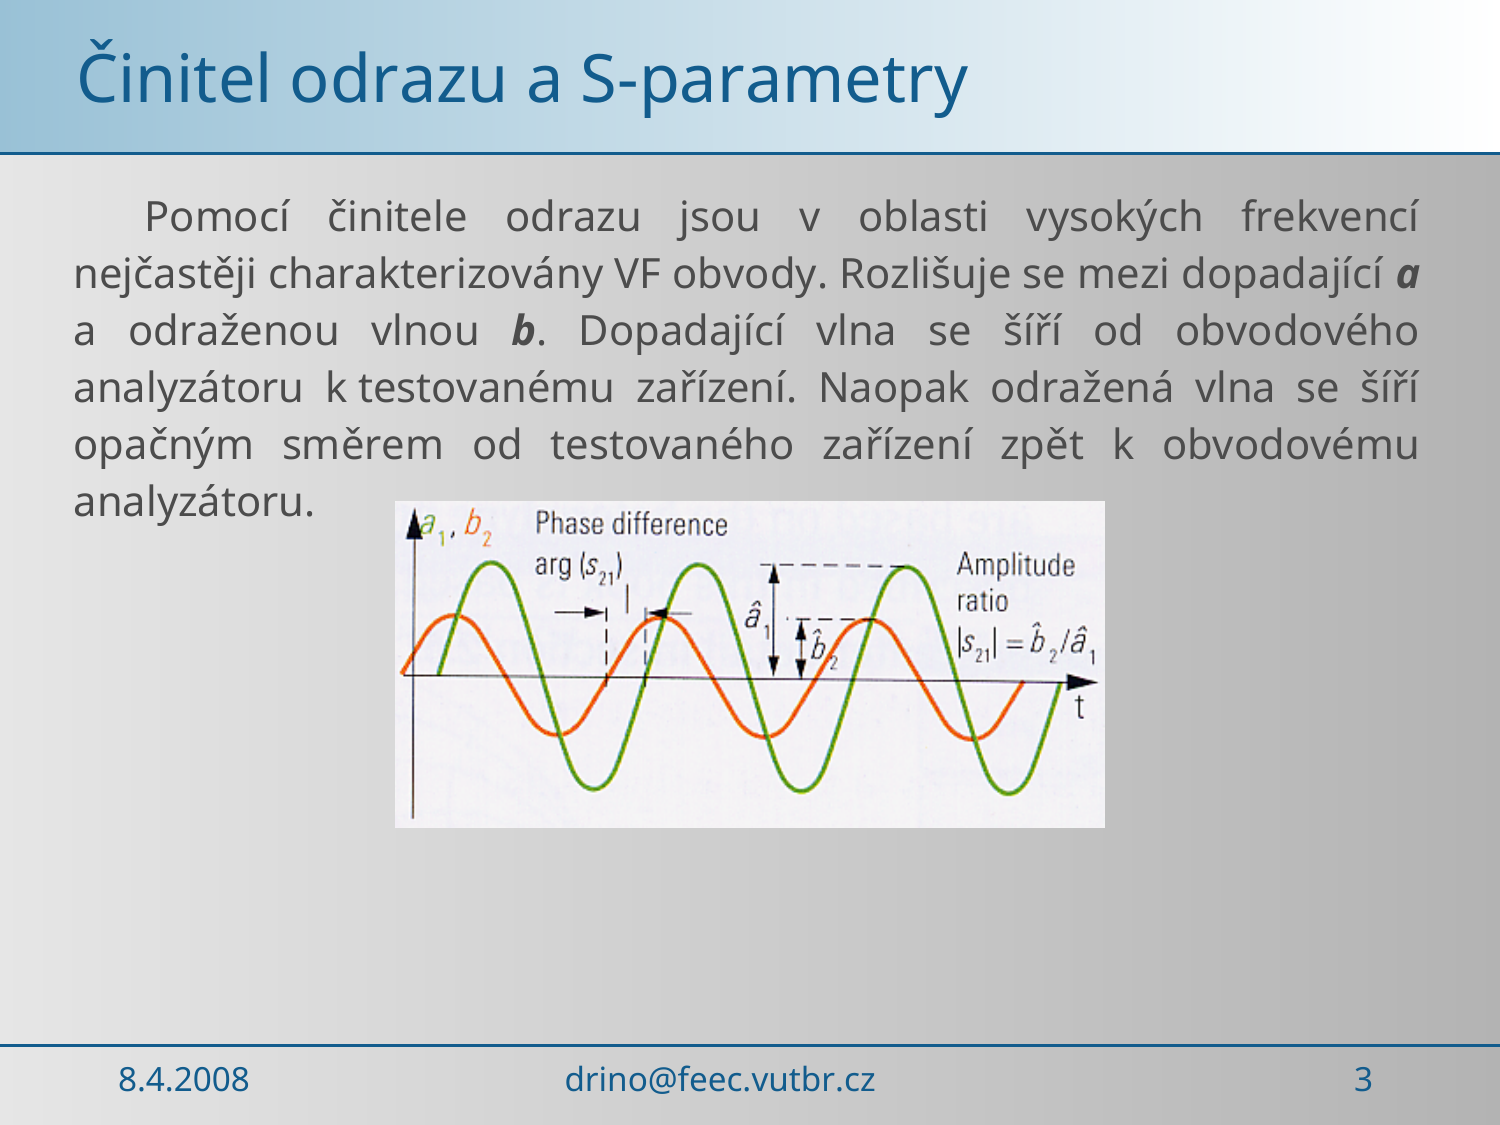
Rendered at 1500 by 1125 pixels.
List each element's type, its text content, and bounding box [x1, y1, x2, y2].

text_box Pomocí činitele odrazu jsou v oblasti vysokých frekvencí nejčastěji charakterizovány VF obvody. Rozlišuje se mezi dopadající a a odraženou vlnou b. Dopadající vlna se šíří od obvodového analyzátoru k testovanému zařízení. Naopak odražená vlna se šíří opačným směrem od testovaného zařízení zpět k obvodovému analyzátoru. [59, 178, 1442, 537]
text_box drino@feec.vutbr.cz [454, 1049, 987, 1125]
picture [395, 501, 1105, 828]
text_box 8.4.2008 [103, 1049, 432, 1125]
text_box <číslo> [1075, 1049, 1388, 1125]
title Činitel odrazu a S-parametry [0, 0, 1500, 152]
